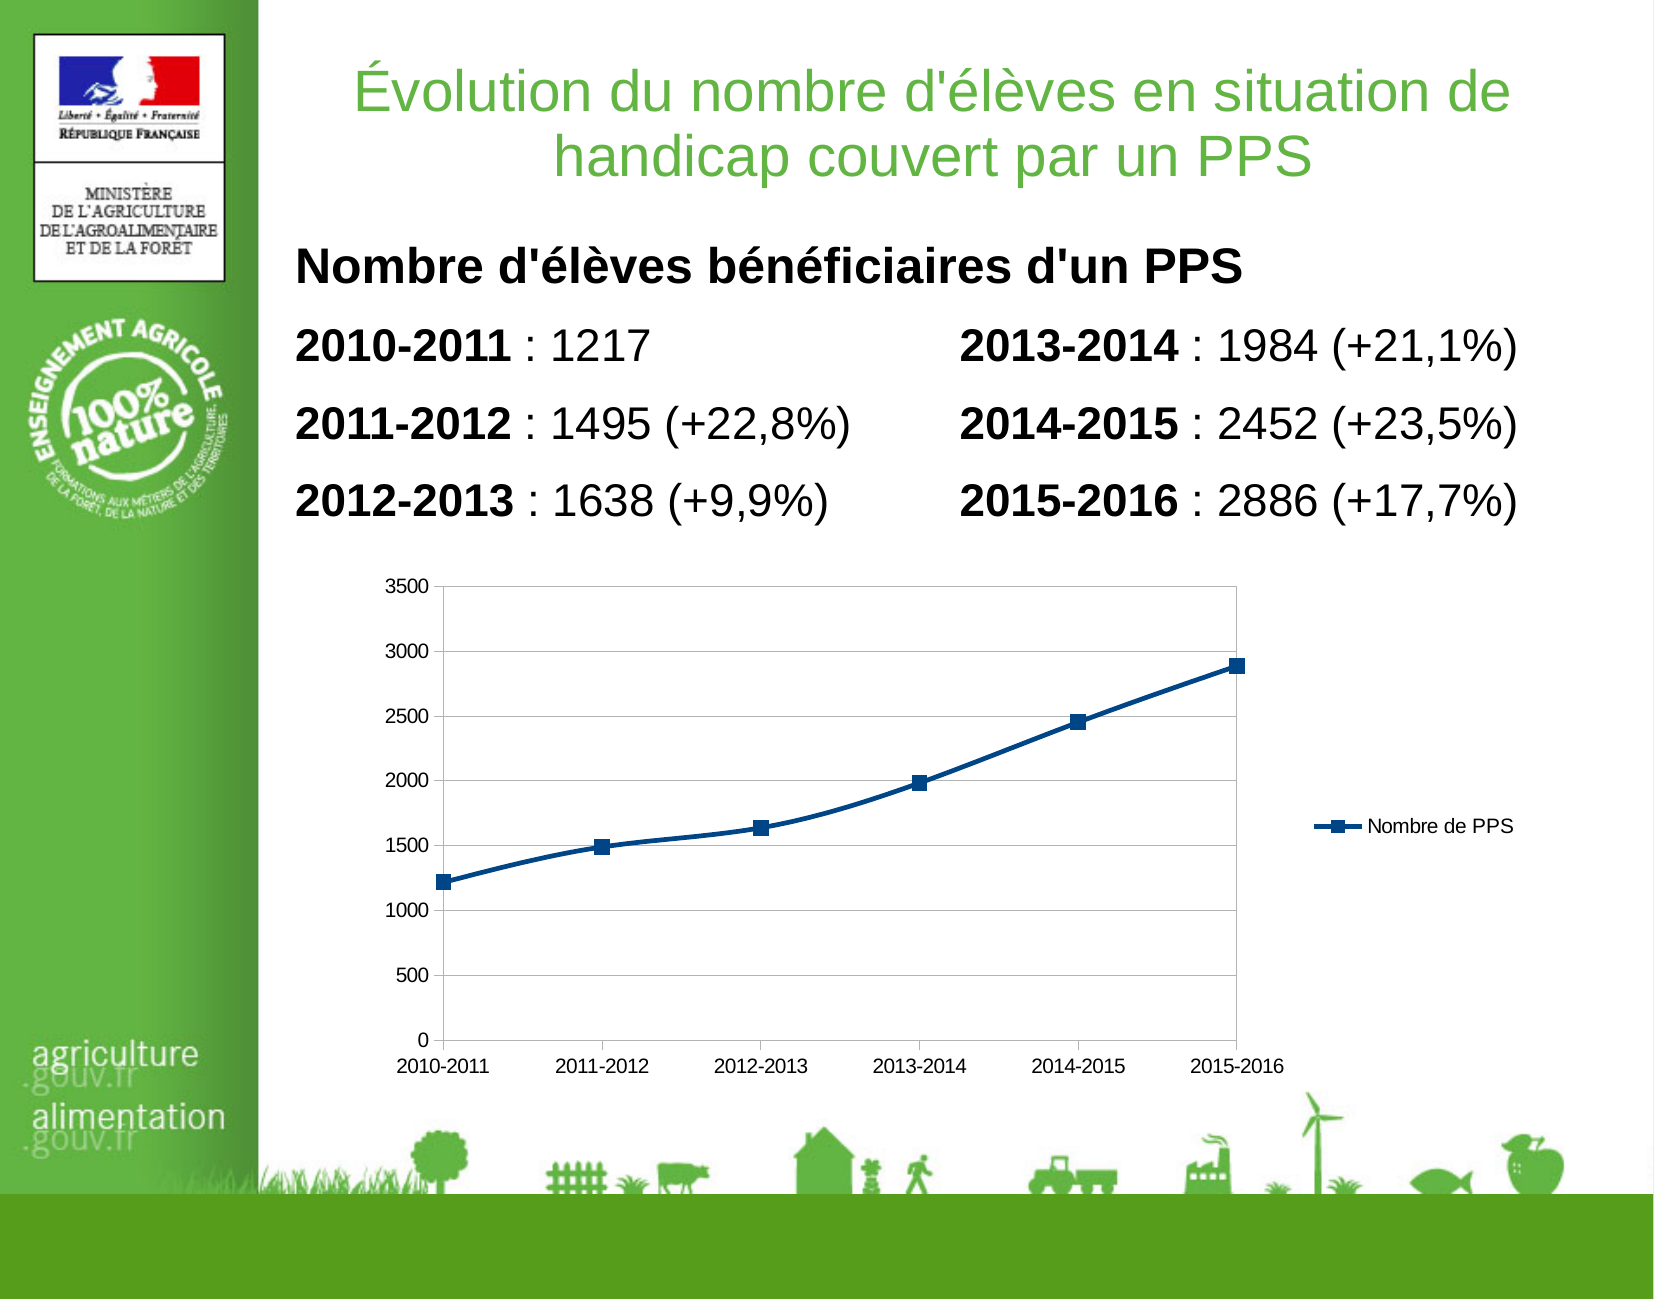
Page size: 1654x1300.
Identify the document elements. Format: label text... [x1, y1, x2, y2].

list Nombre d'élèves bénéficiaires d'un PPS 2010-2011 : 1217 2013-2014 : 1984 (+21,1%) 2011-2012 : 1495 (+22,8%) 2014-2015 : 2452 (+23,5%) 2012-2013 : 1638 (+9,9%) 2015-2016 : 2886 (+17,7%) [295, 206, 1654, 721]
picture [0, 0, 1654, 1194]
title Évolution du nombre d'élèves en situation de handicap couvert par un PPS [275, 30, 1593, 217]
chart [361, 564, 1534, 1089]
